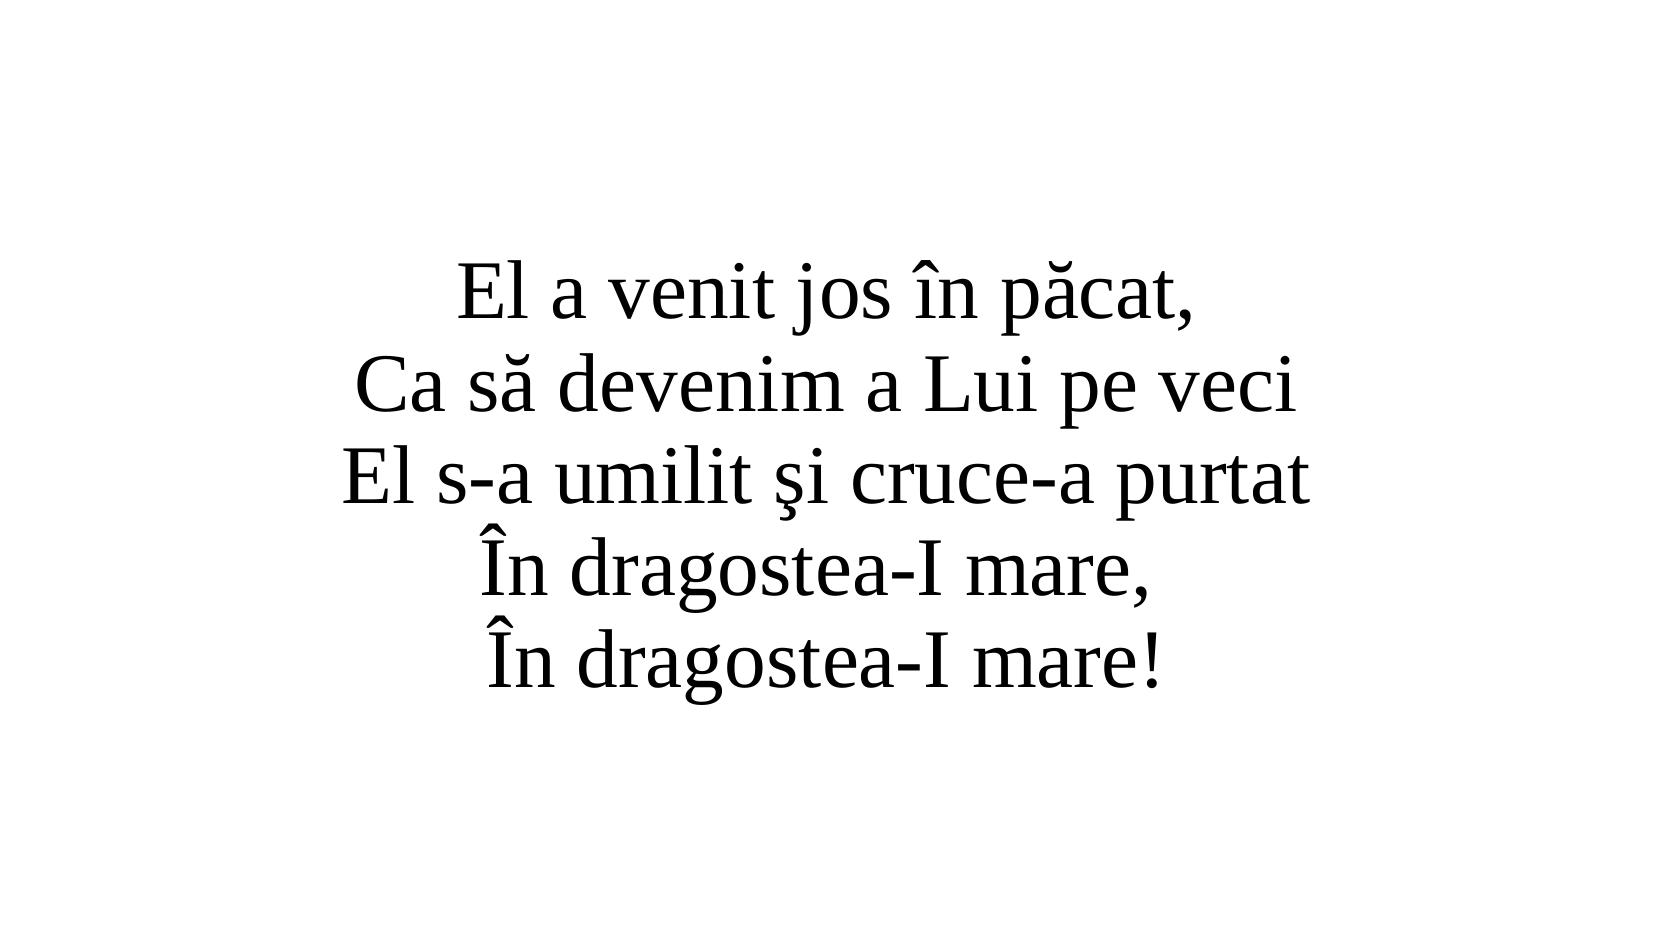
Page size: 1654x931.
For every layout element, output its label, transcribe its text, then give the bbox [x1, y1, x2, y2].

subtitle El a venit jos în păcat, Ca să devenim a Lui pe veci El s-a umilit şi cruce-a purtat În dragostea-I mare, În dragostea-I mare! [165, 205, 1489, 745]
